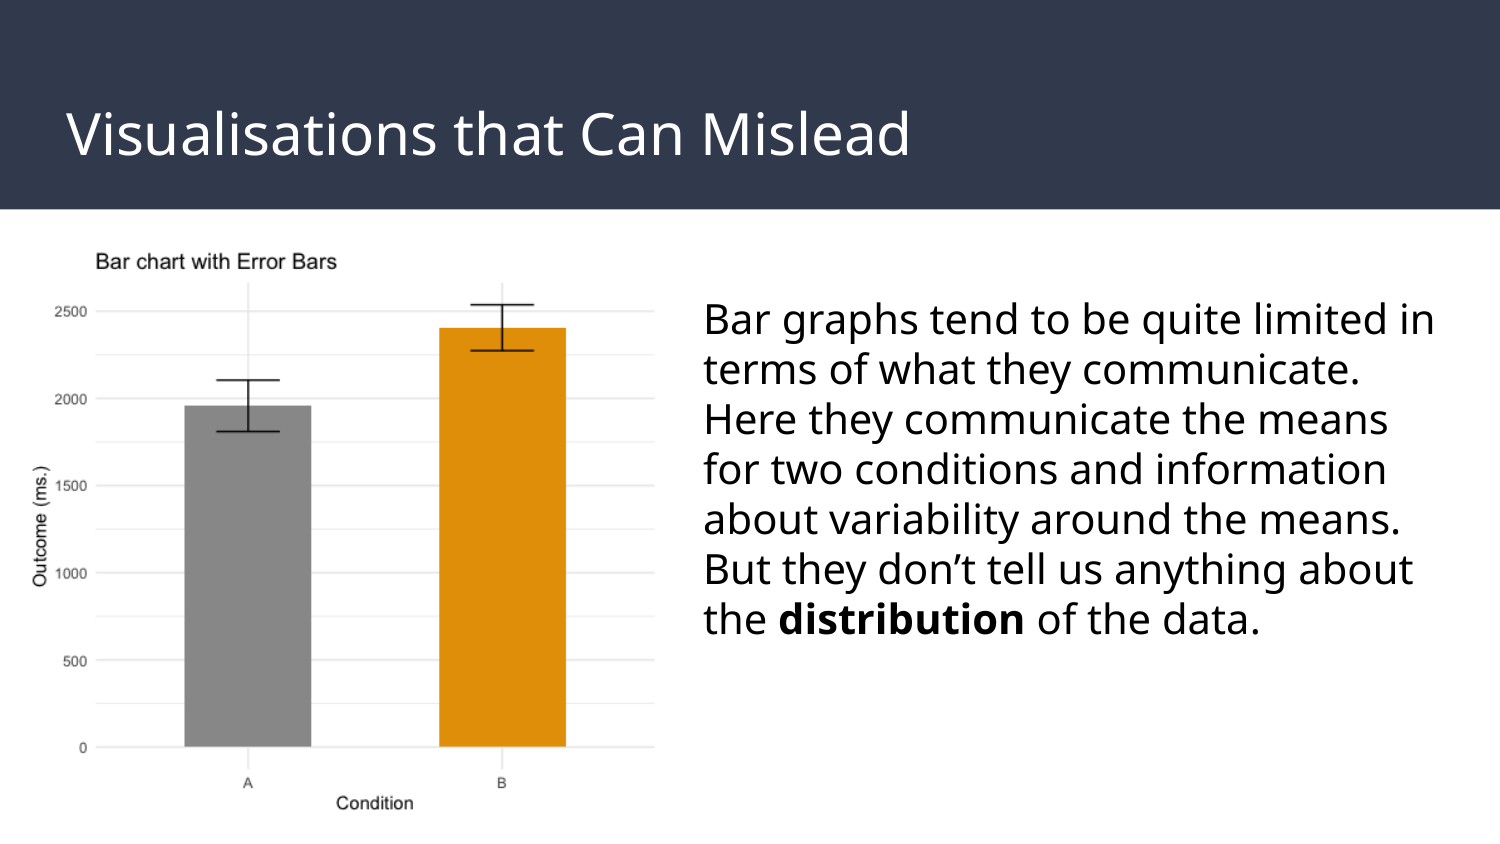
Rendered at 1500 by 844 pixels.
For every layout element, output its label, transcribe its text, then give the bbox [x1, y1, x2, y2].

title Visualisations that Can Mislead [51, 82, 1449, 185]
text_box Bar graphs tend to be quite limited in terms of what they communicate. Here they communicate the means for two conditions and information about variability around the means. But they don’t tell us anything about the distribution of the data. [688, 277, 1460, 808]
picture [24, 244, 664, 822]
